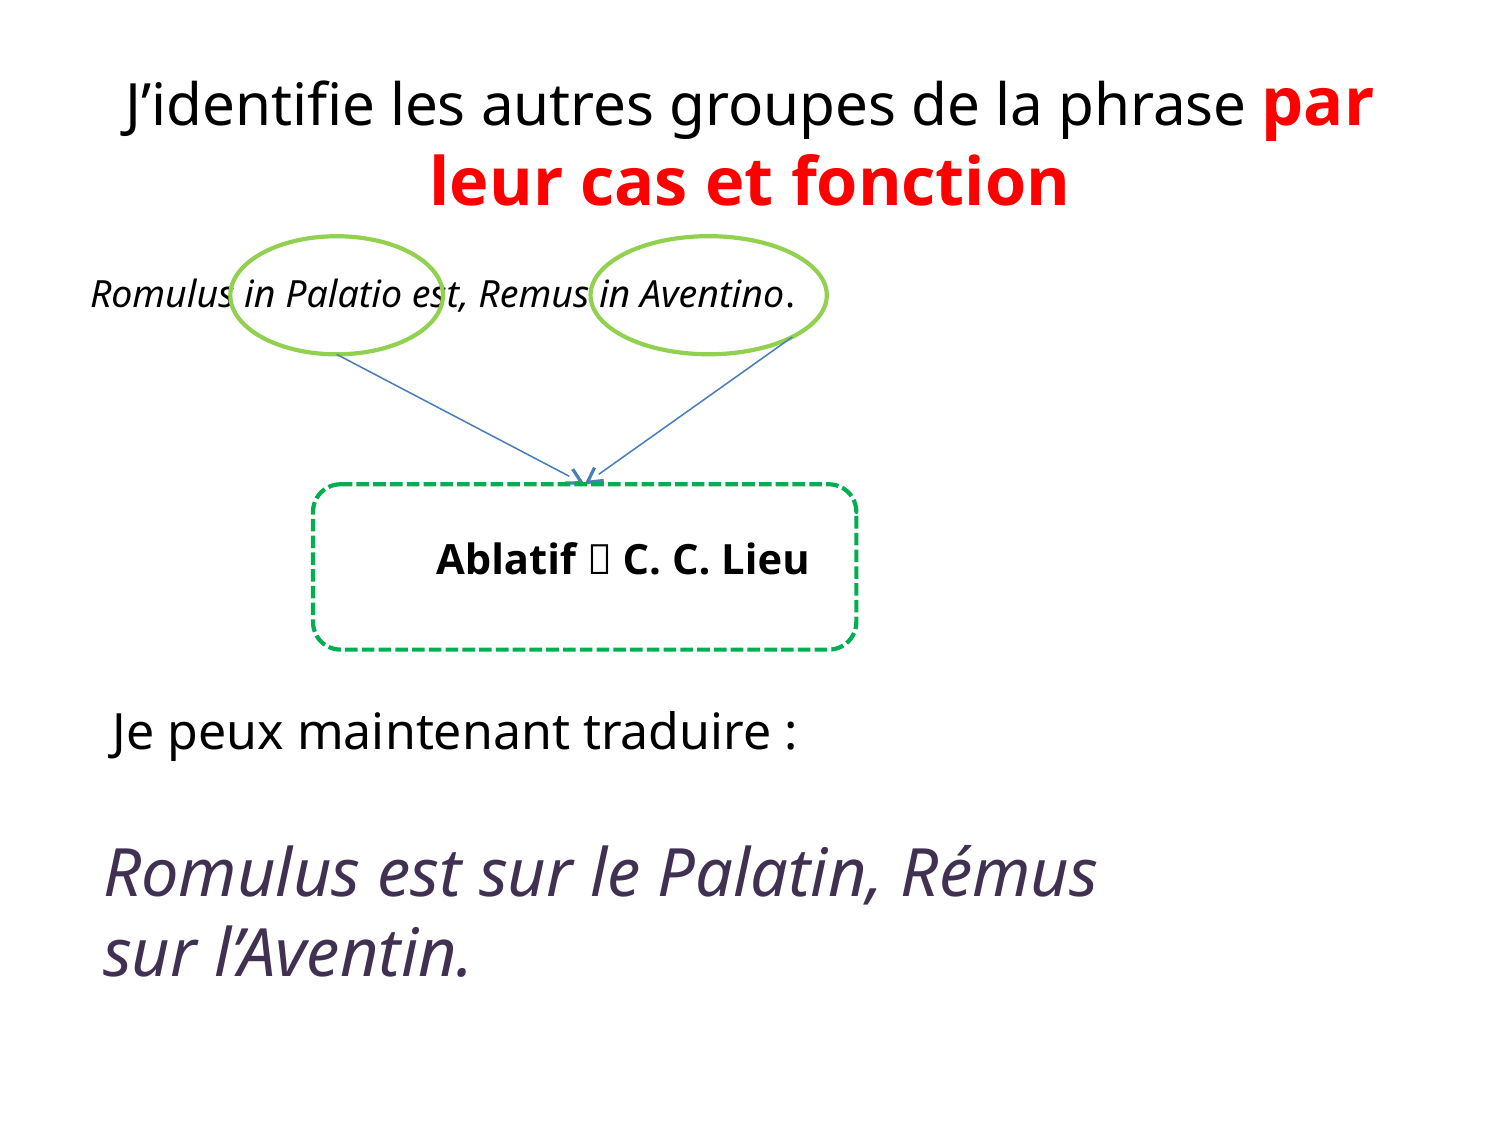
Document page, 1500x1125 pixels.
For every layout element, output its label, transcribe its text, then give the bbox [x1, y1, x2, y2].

list Romulus in Palatio est, Remus in Aventino. [593, 262, 824, 352]
text_box Romulus est sur le Palatin, Rémus sur l’Aventin. [88, 822, 1412, 998]
list Romulus in Palatio est, Remus in Aventino. [233, 262, 440, 352]
text_box Ablatif  C. C. Lieu [421, 525, 825, 591]
title J’identifie les autres groupes de la phrase par leur cas et fonction [75, 37, 1425, 241]
text_box Je peux maintenant traduire : [98, 692, 827, 768]
list Romulus in Palatio est, Remus in Aventino. [75, 262, 1425, 669]
